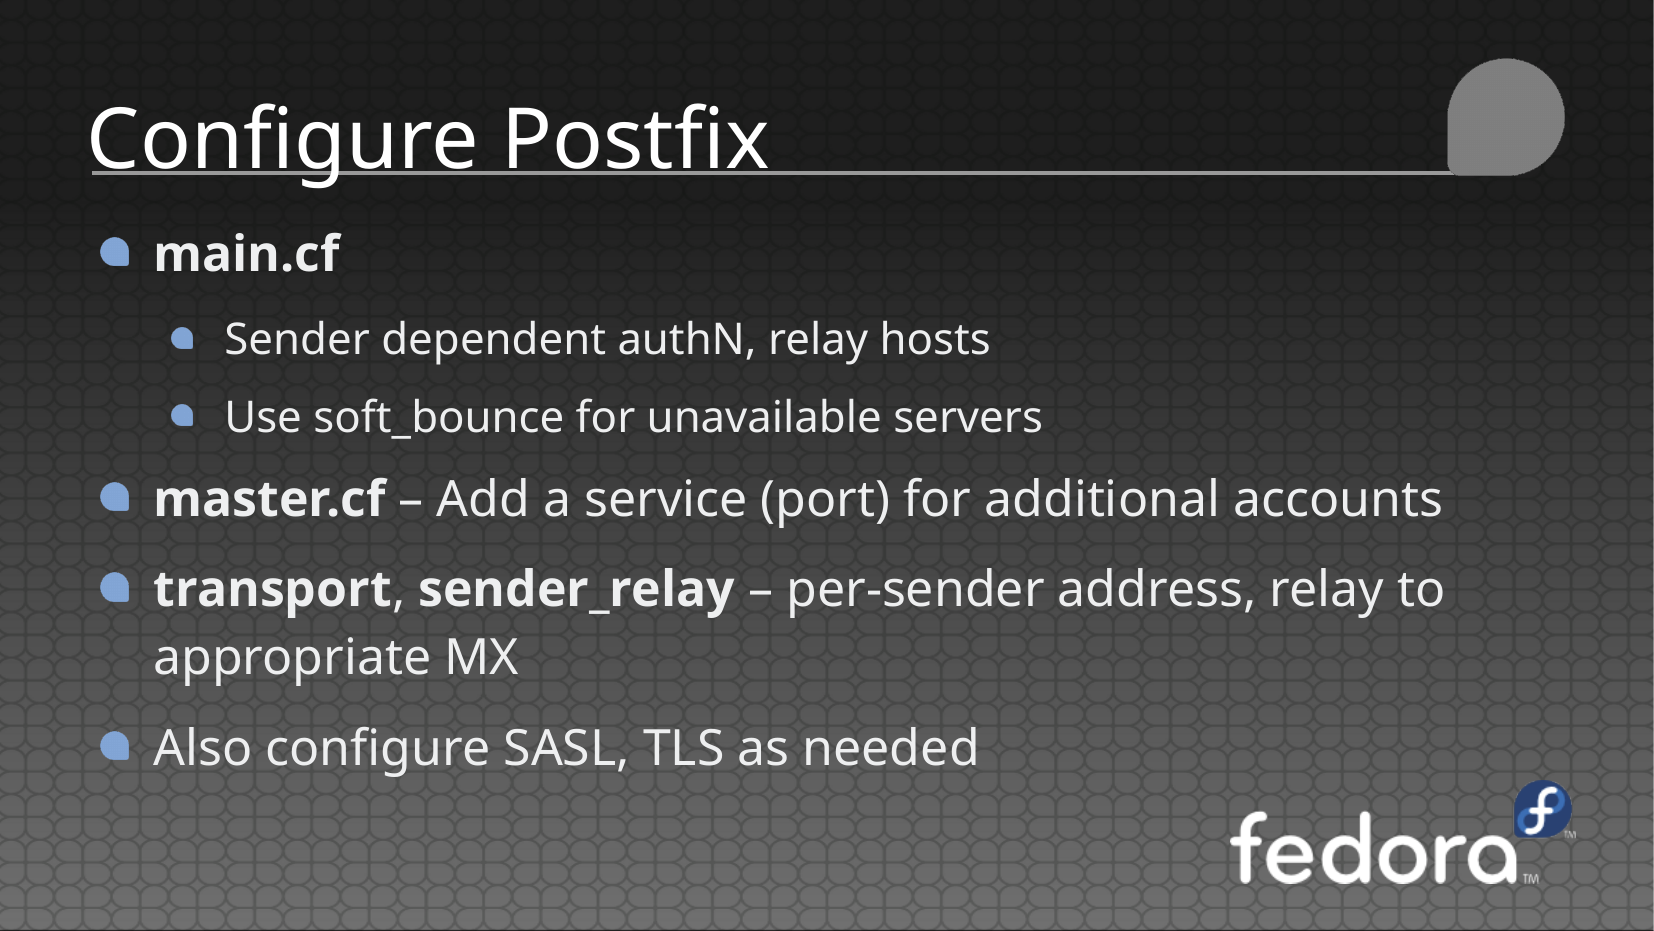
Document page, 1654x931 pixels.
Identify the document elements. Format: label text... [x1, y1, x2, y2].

list main.cf Sender dependent authN, relay hosts Use soft_bounce for unavailable servers master.cf – Add a service (port) for additional accounts transport, sender_relay – per-sender address, relay to appropriate MX Also configure SASL, TLS as needed [82, 217, 1571, 758]
title Configure Postfix [86, 84, 1576, 187]
picture [0, 0, 1654, 931]
